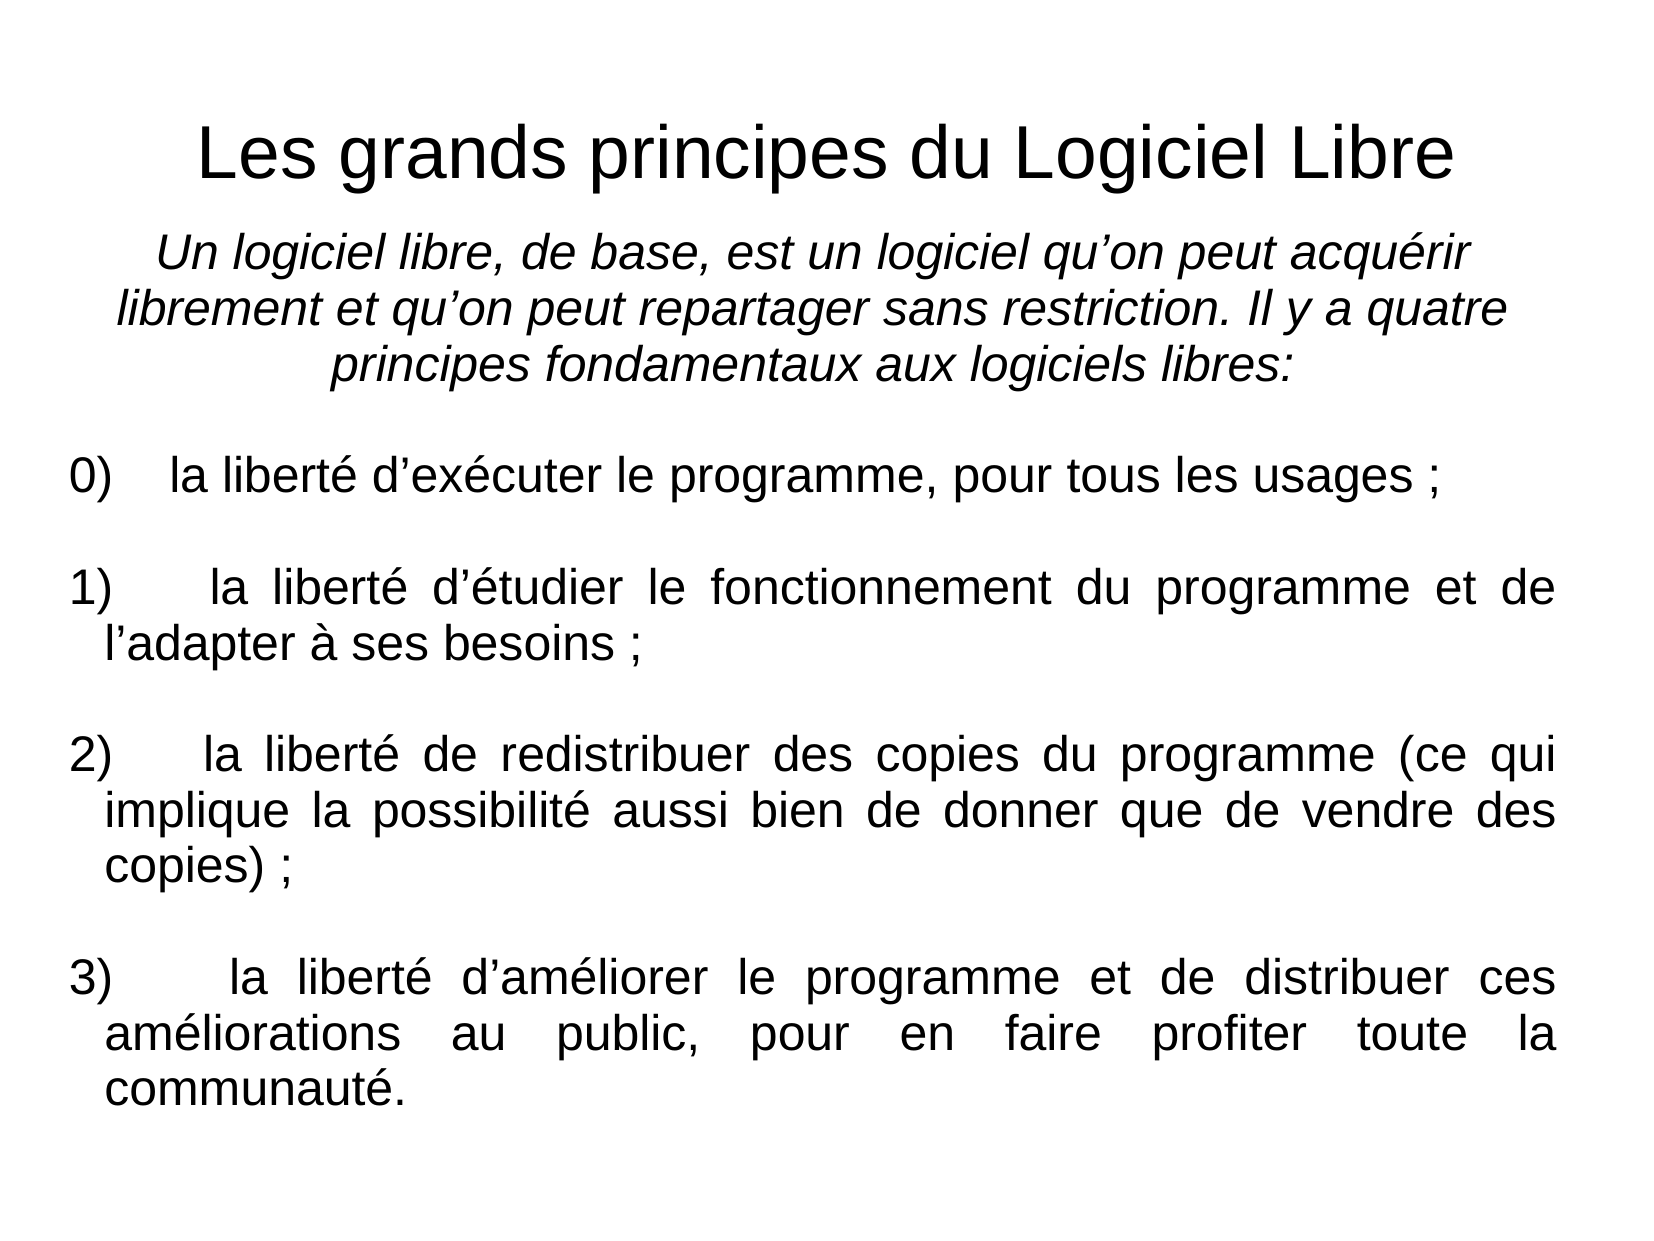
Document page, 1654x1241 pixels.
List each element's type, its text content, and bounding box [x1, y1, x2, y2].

title Les grands principes du Logiciel Libre [82, 49, 1571, 257]
subtitle Un logiciel libre, de base, est un logiciel qu’on peut acquérir librement et qu’on peut repartager sans restriction. Il y a quatre principes fondamentaux aux logiciels libres: la liberté d’exécuter le programme, pour tous les usages ; la liberté d’étudier le fonctionnement du programme et de l’adapter à ses besoins ; la liberté de redistribuer des copies du programme (ce qui implique la possibilité aussi bien de donner que de vendre des copies) ; la liberté d’améliorer le programme et de distribuer ces améliorations au public, pour en faire profiter toute la communauté. [68, 224, 1558, 1192]
